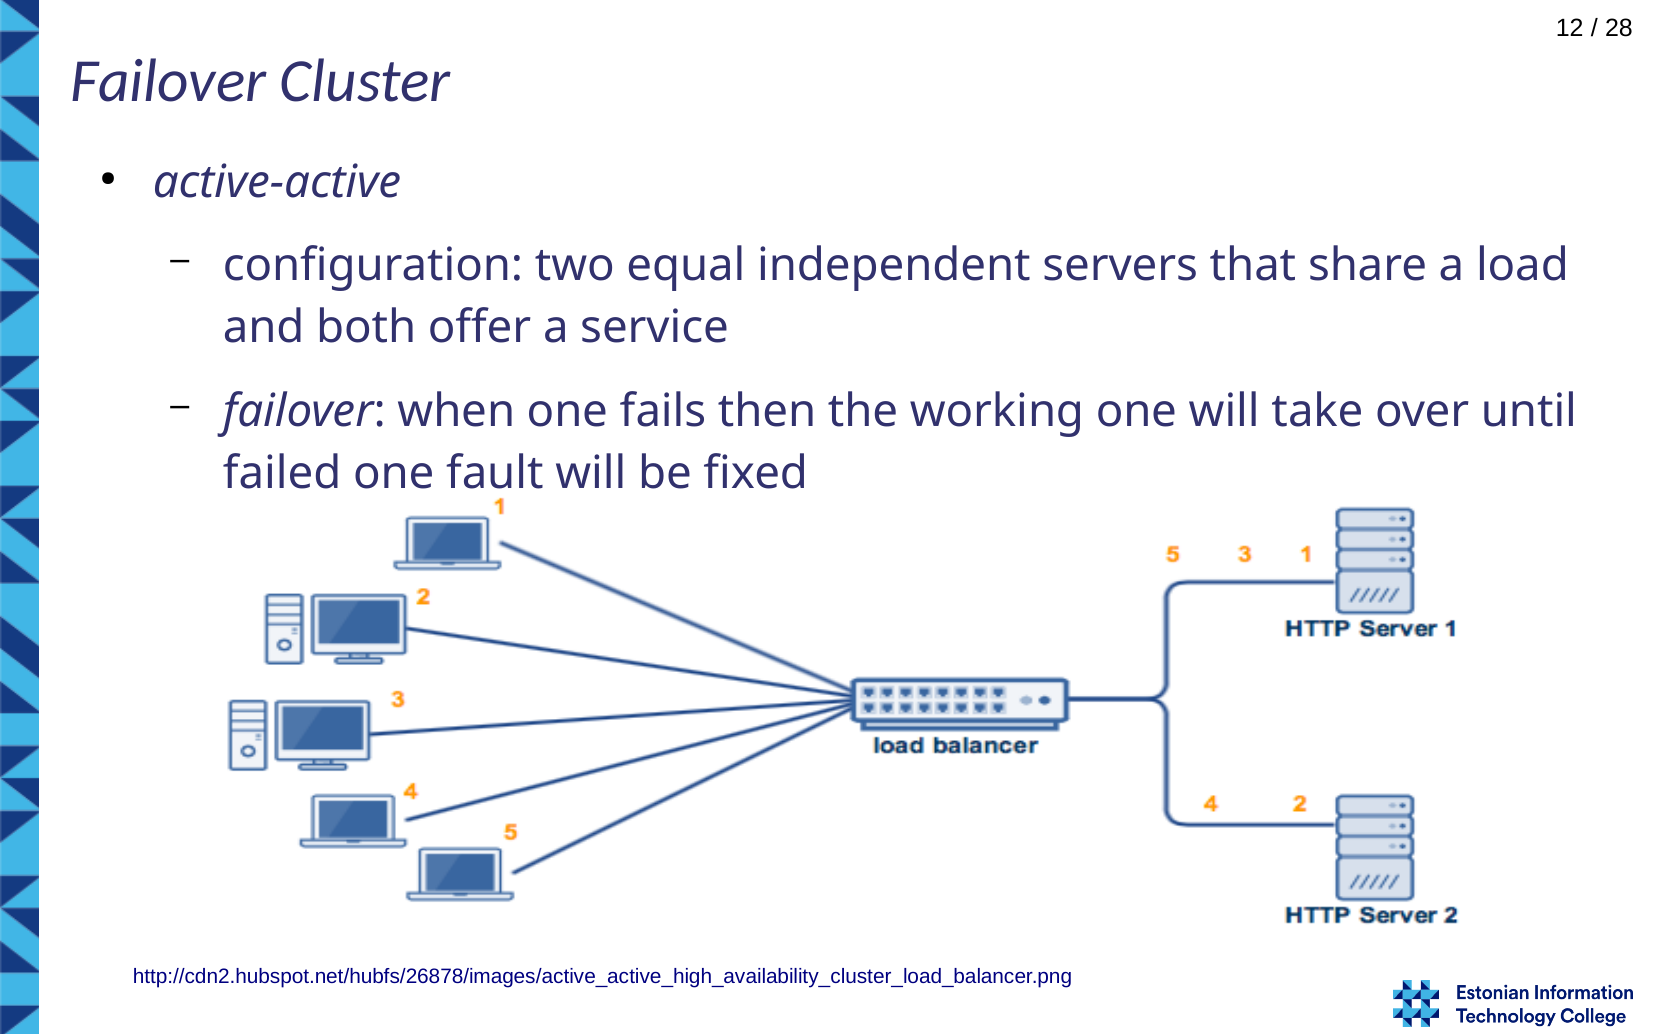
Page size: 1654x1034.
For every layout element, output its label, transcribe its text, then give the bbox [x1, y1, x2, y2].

text_box http://cdn2.hubspot.net/hubfs/26878/images/active_active_high_availability_cluster_load_balancer.png [118, 957, 1211, 996]
list active-active configuration: two equal independent servers that share a load and both offer a service failover: when one fails then the working one will take over until failed one fault will be fixed [82, 148, 1625, 502]
picture [1393, 980, 1633, 1027]
picture [171, 502, 1506, 964]
title Failover Cluster [70, 41, 1630, 130]
